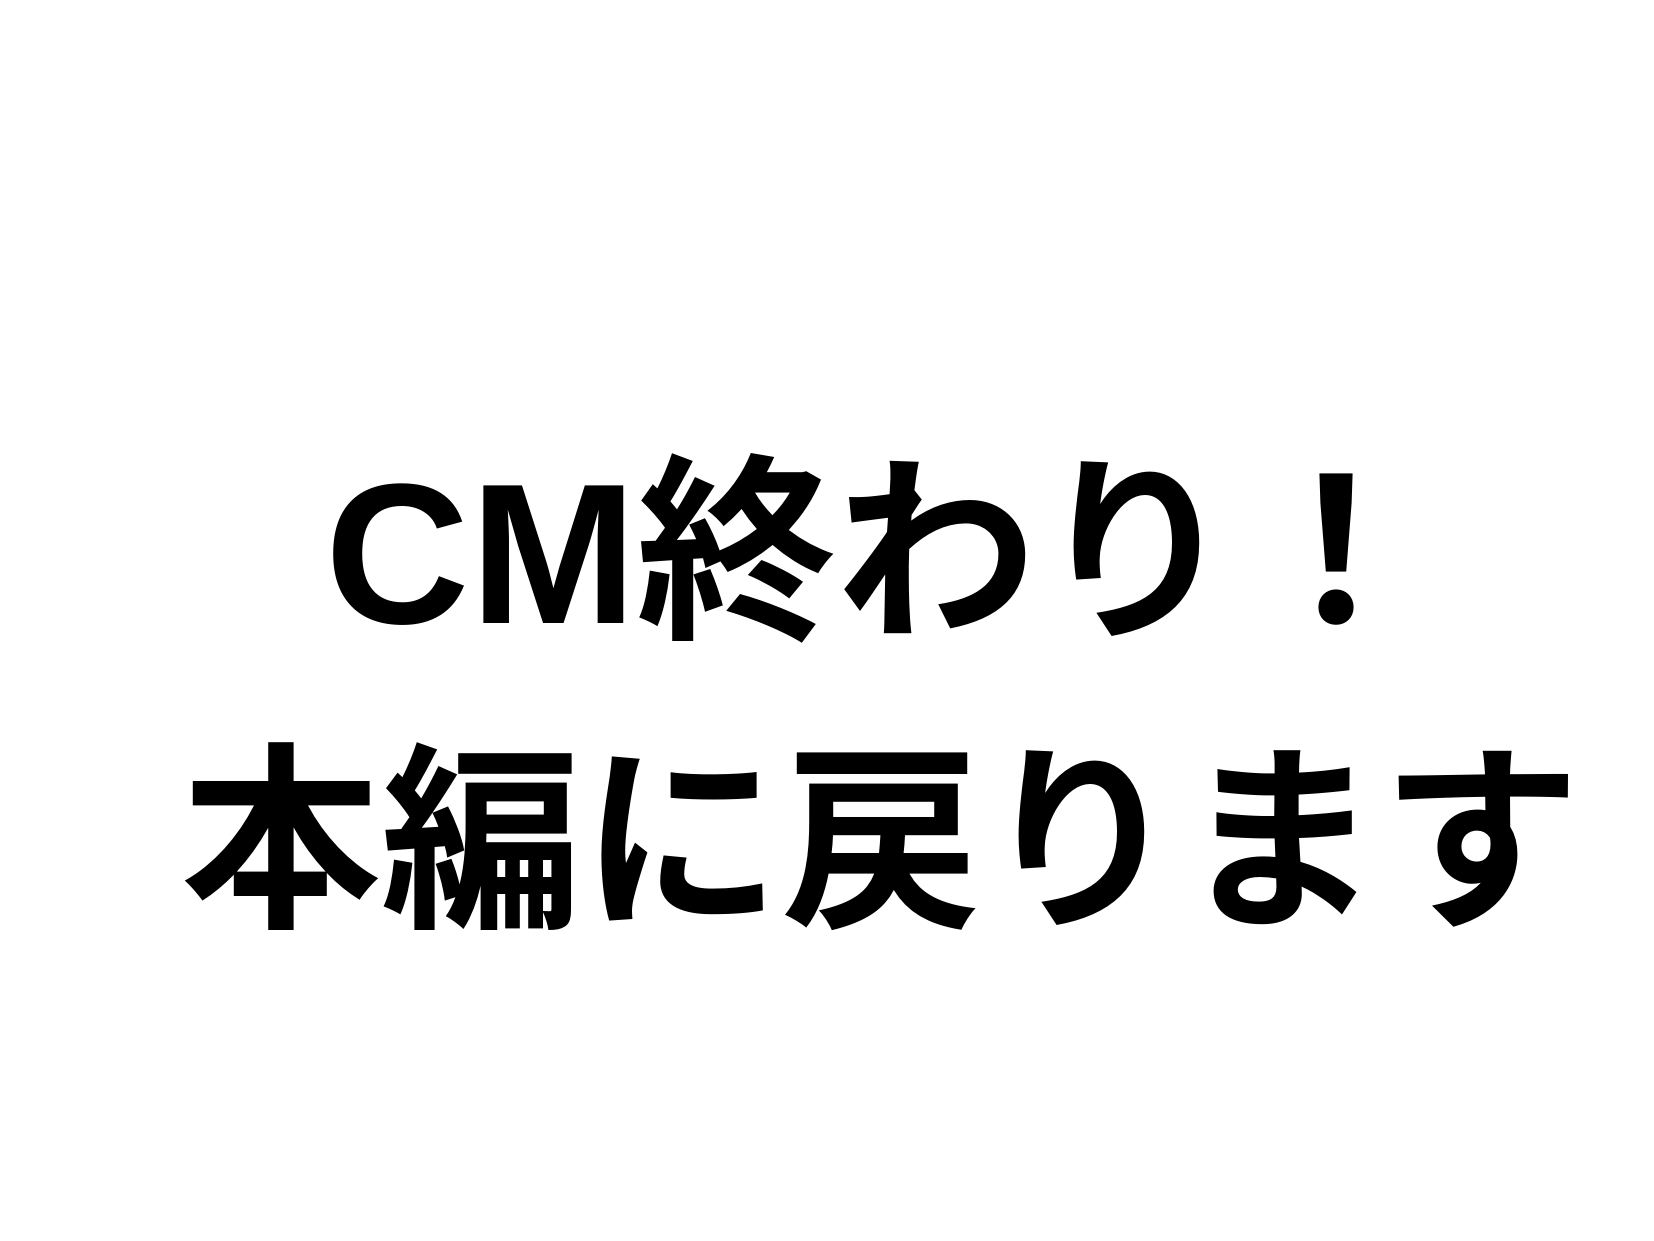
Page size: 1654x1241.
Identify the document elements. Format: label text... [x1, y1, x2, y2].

text_box CM終わり！ 本編に戻ります [166, 383, 1518, 838]
